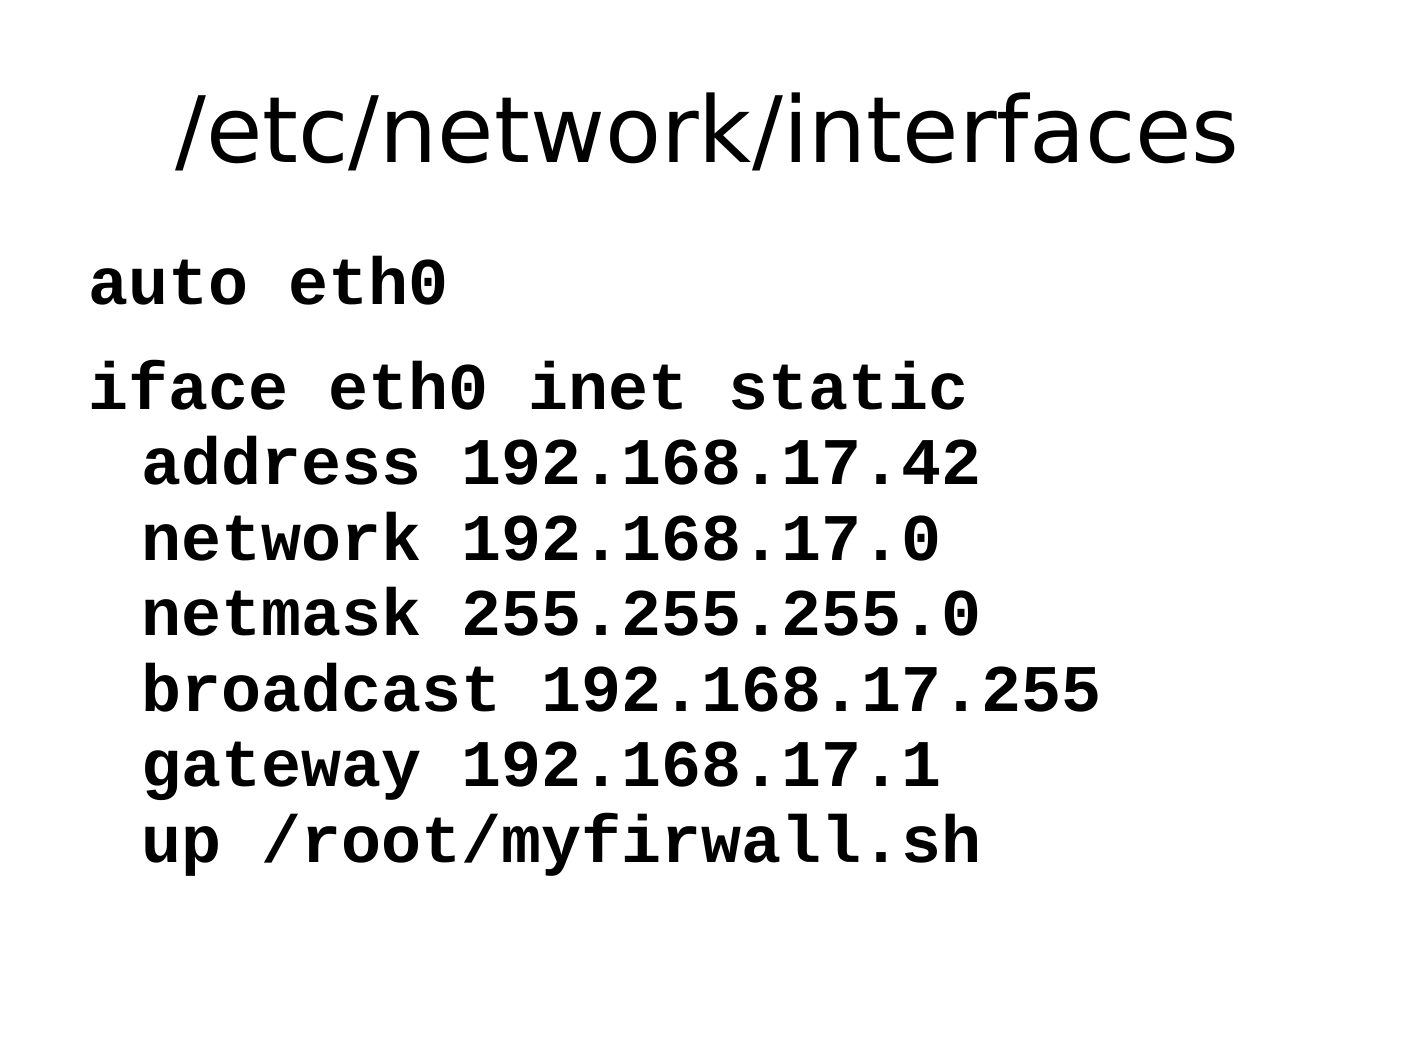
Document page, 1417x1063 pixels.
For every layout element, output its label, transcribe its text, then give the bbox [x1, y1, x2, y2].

list auto eth0 iface eth0 inet static address 192.168.17.42 network 192.168.17.0 netmask 255.255.255.0 broadcast 192.168.17.255 gateway 192.168.17.1 up /root/myfirwall.sh [70, 248, 1346, 988]
title /etc/network/interfaces [70, 49, 1346, 213]
